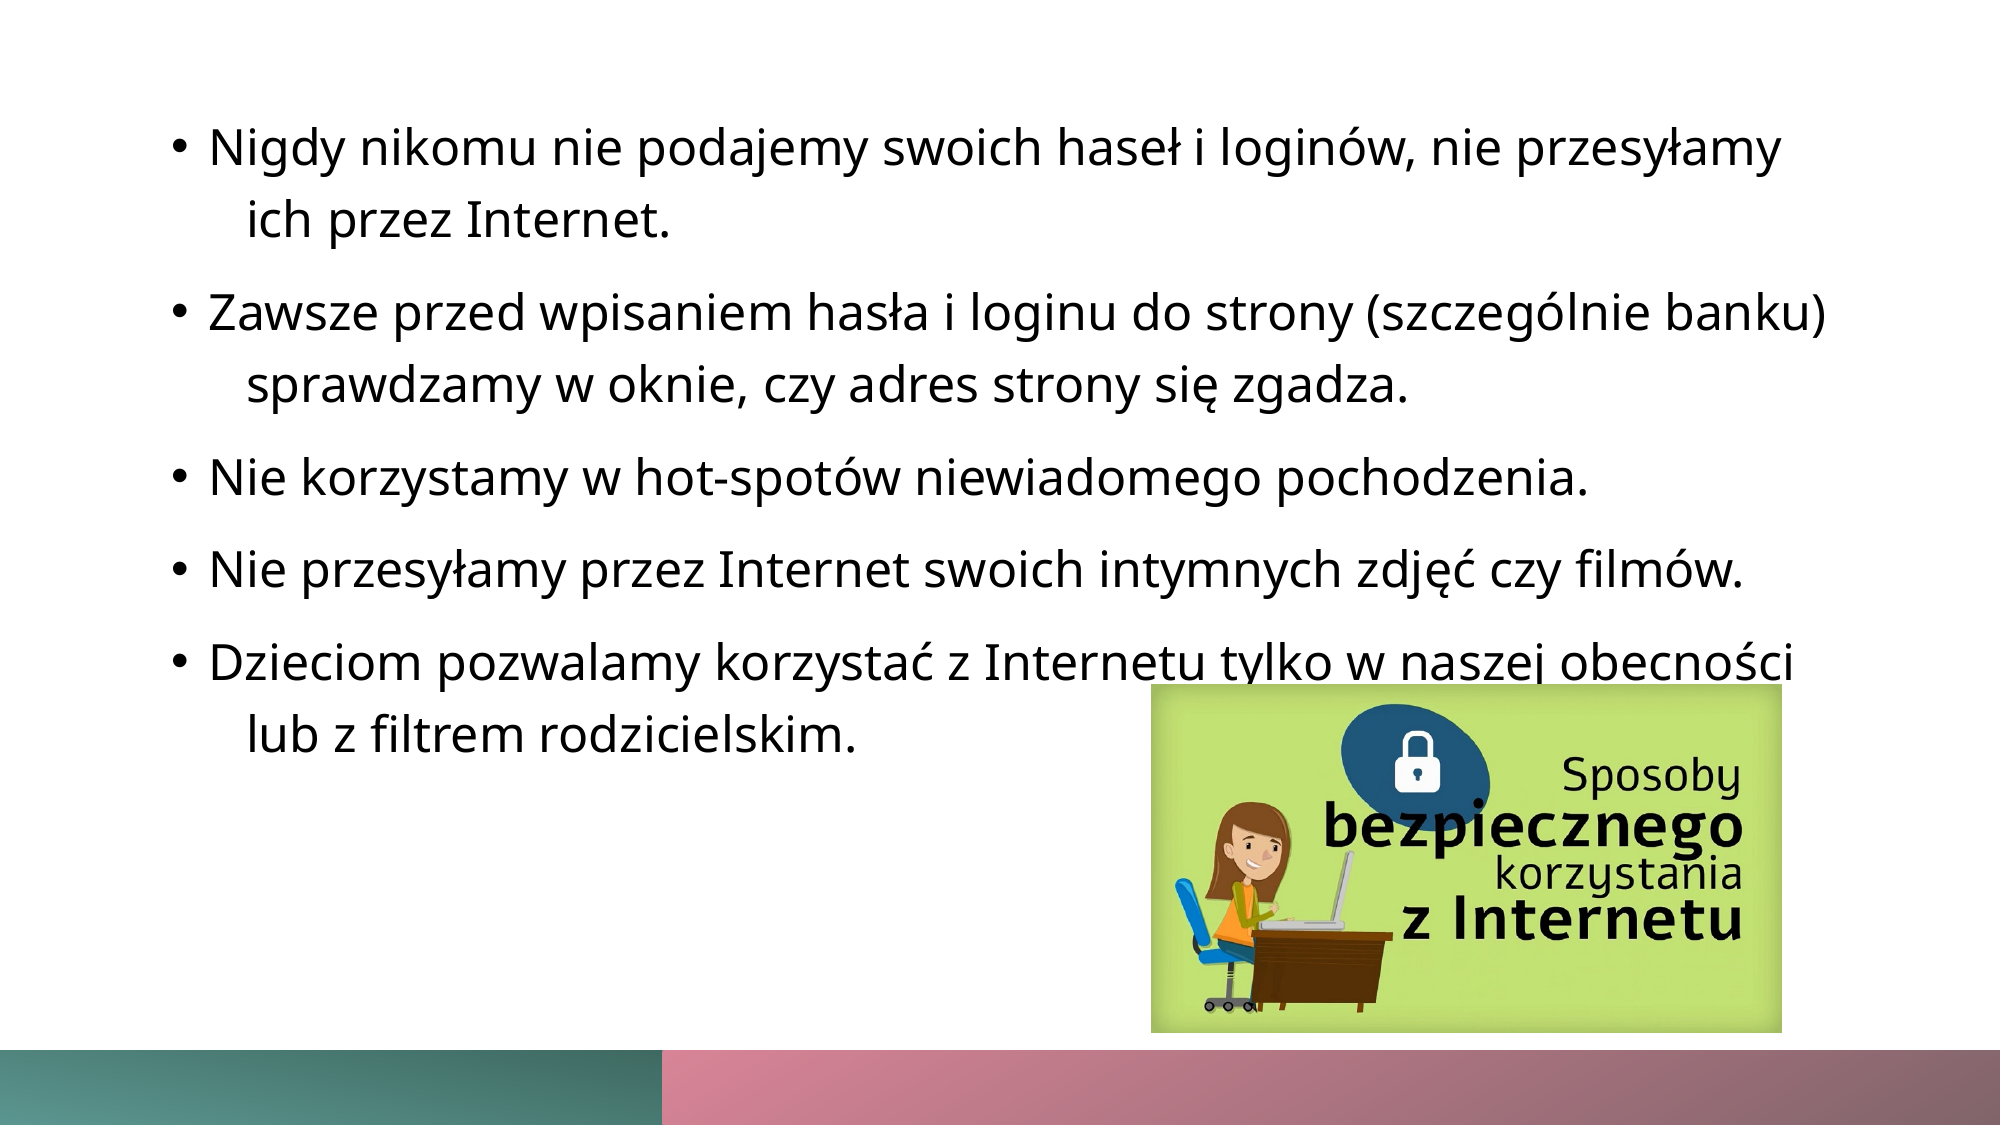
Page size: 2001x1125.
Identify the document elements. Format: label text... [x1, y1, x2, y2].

picture [1151, 684, 1782, 1033]
list Nigdy nikomu nie podajemy swoich haseł i loginów, nie przesyłamy ich przez Internet. Zawsze przed wpisaniem hasła i loginu do strony (szczególnie banku) sprawdzamy w oknie, czy adres strony się zgadza. Nie korzystamy w hot-spotów niewiadomego pochodzenia. Nie przesyłamy przez Internet swoich intymnych zdjęć czy filmów. Dzieciom pozwalamy korzystać z Internetu tylko w naszej obecności lub z filtrem rodzicielskim. [171, 103, 1852, 962]
